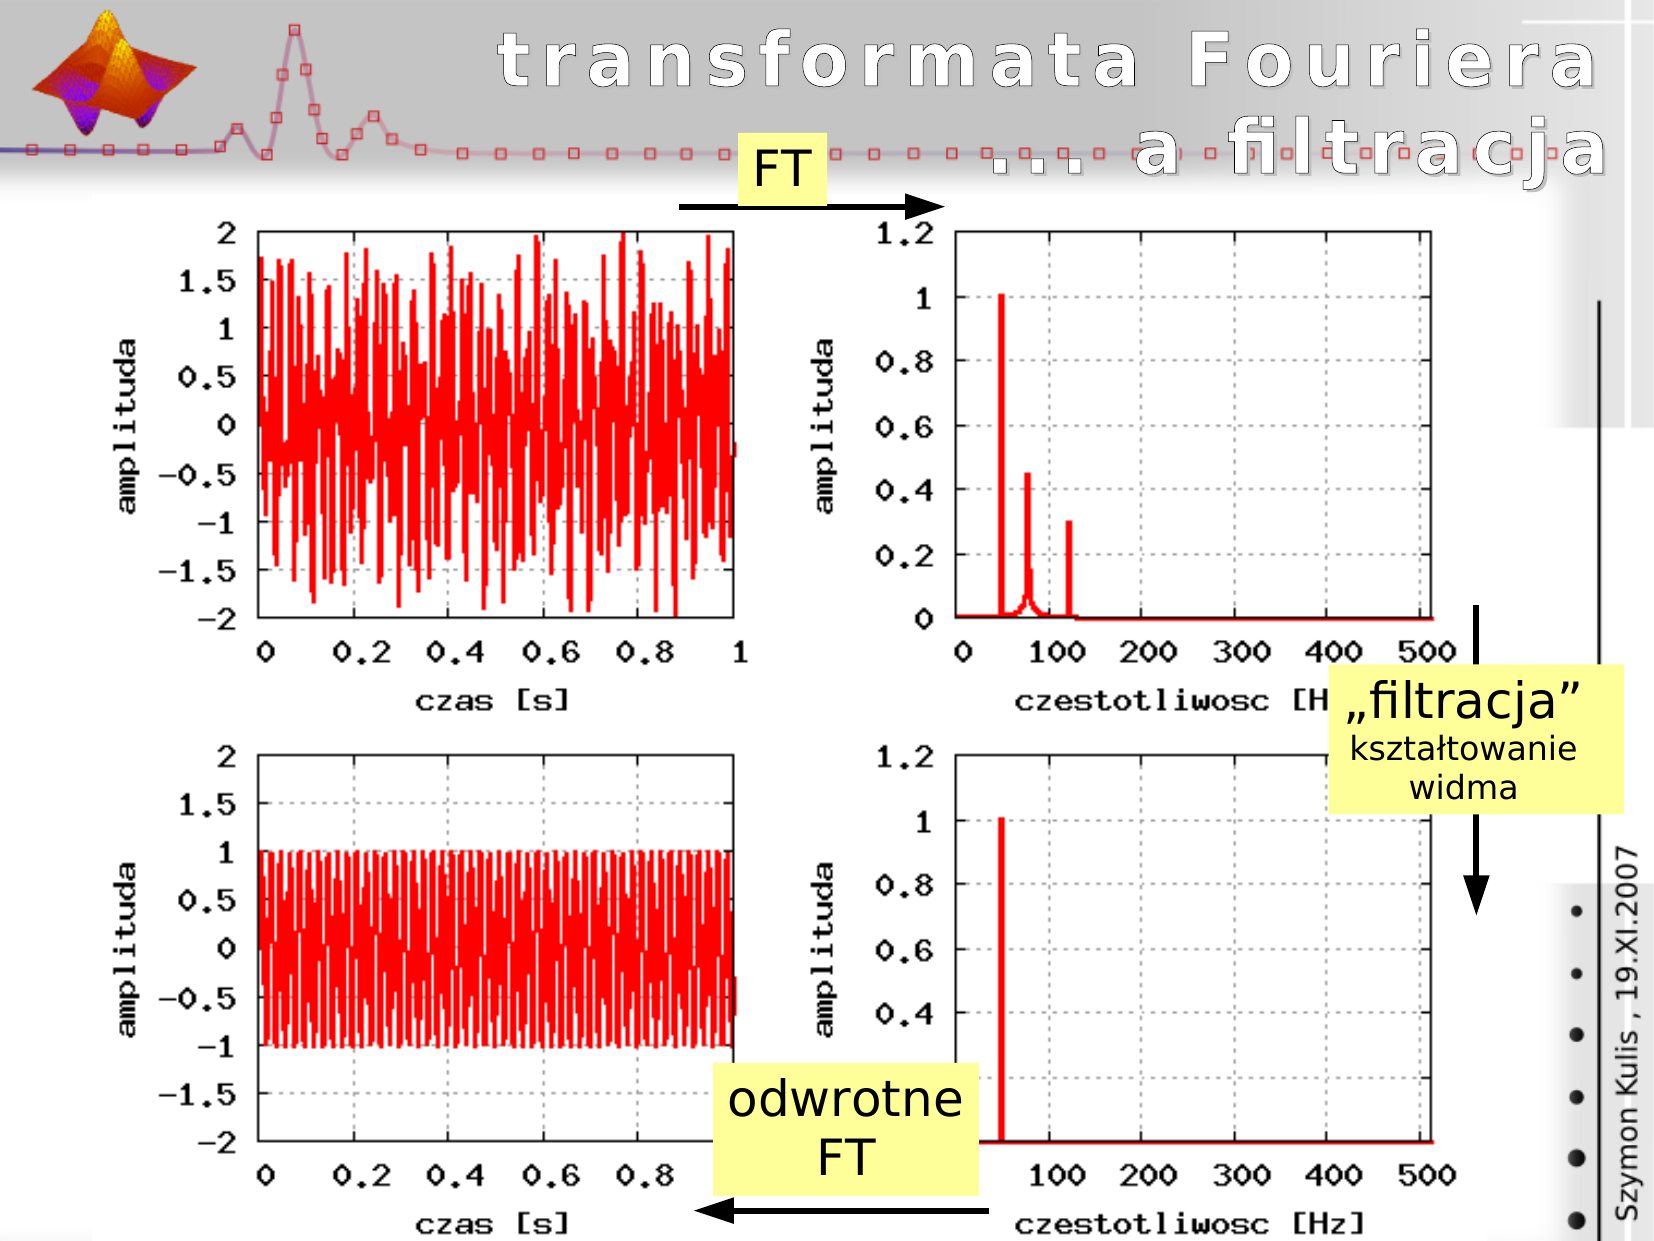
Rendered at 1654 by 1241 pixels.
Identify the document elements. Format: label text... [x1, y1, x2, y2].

text_box FT [738, 132, 827, 206]
text_box odwrotne FT [713, 1062, 975, 1196]
text_box „filtracja” kształtowanie widma [1328, 664, 1625, 815]
picture [0, 0, 1654, 1241]
title transformata Fouriera ... a filtracja [14, 16, 1610, 191]
